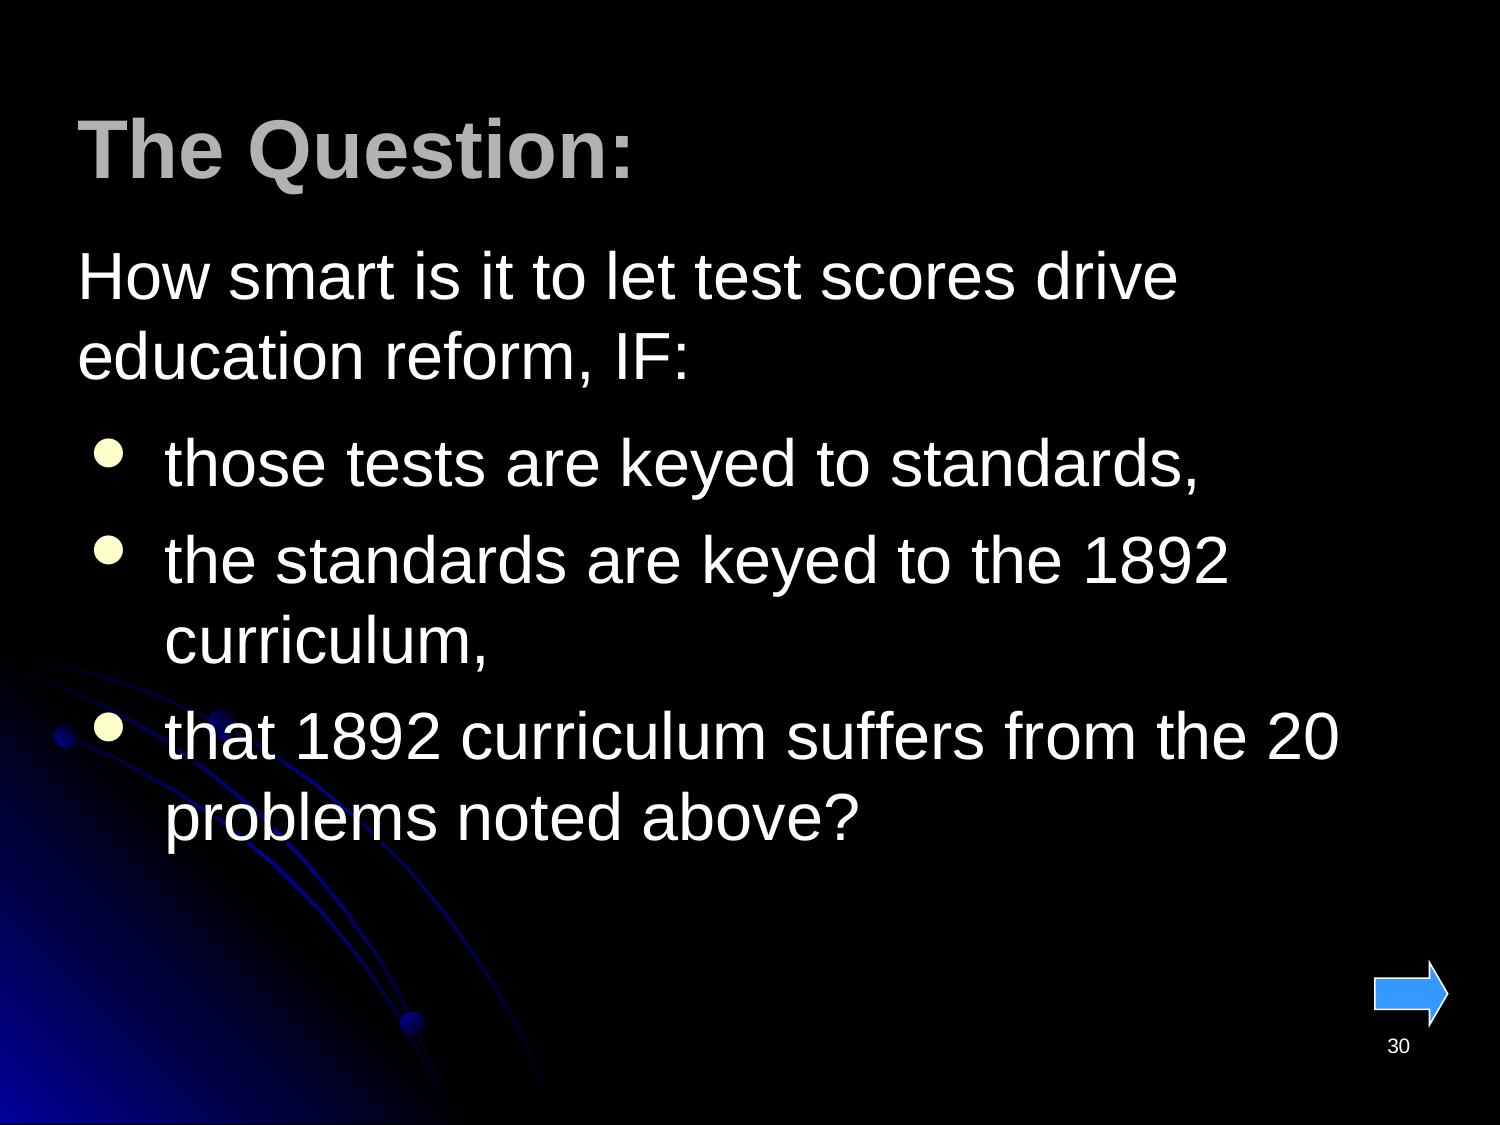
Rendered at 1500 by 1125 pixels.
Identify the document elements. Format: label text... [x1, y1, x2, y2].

text_box The Question: [62, 87, 938, 203]
text_box [1374, 962, 1448, 1026]
list those tests are keyed to standards, the standards are keyed to the 1892 curriculum, that 1892 curriculum suffers from the 20 problems noted above? [75, 412, 1426, 888]
text_box How smart is it to let test scores drive education reform, IF: [62, 224, 1313, 401]
